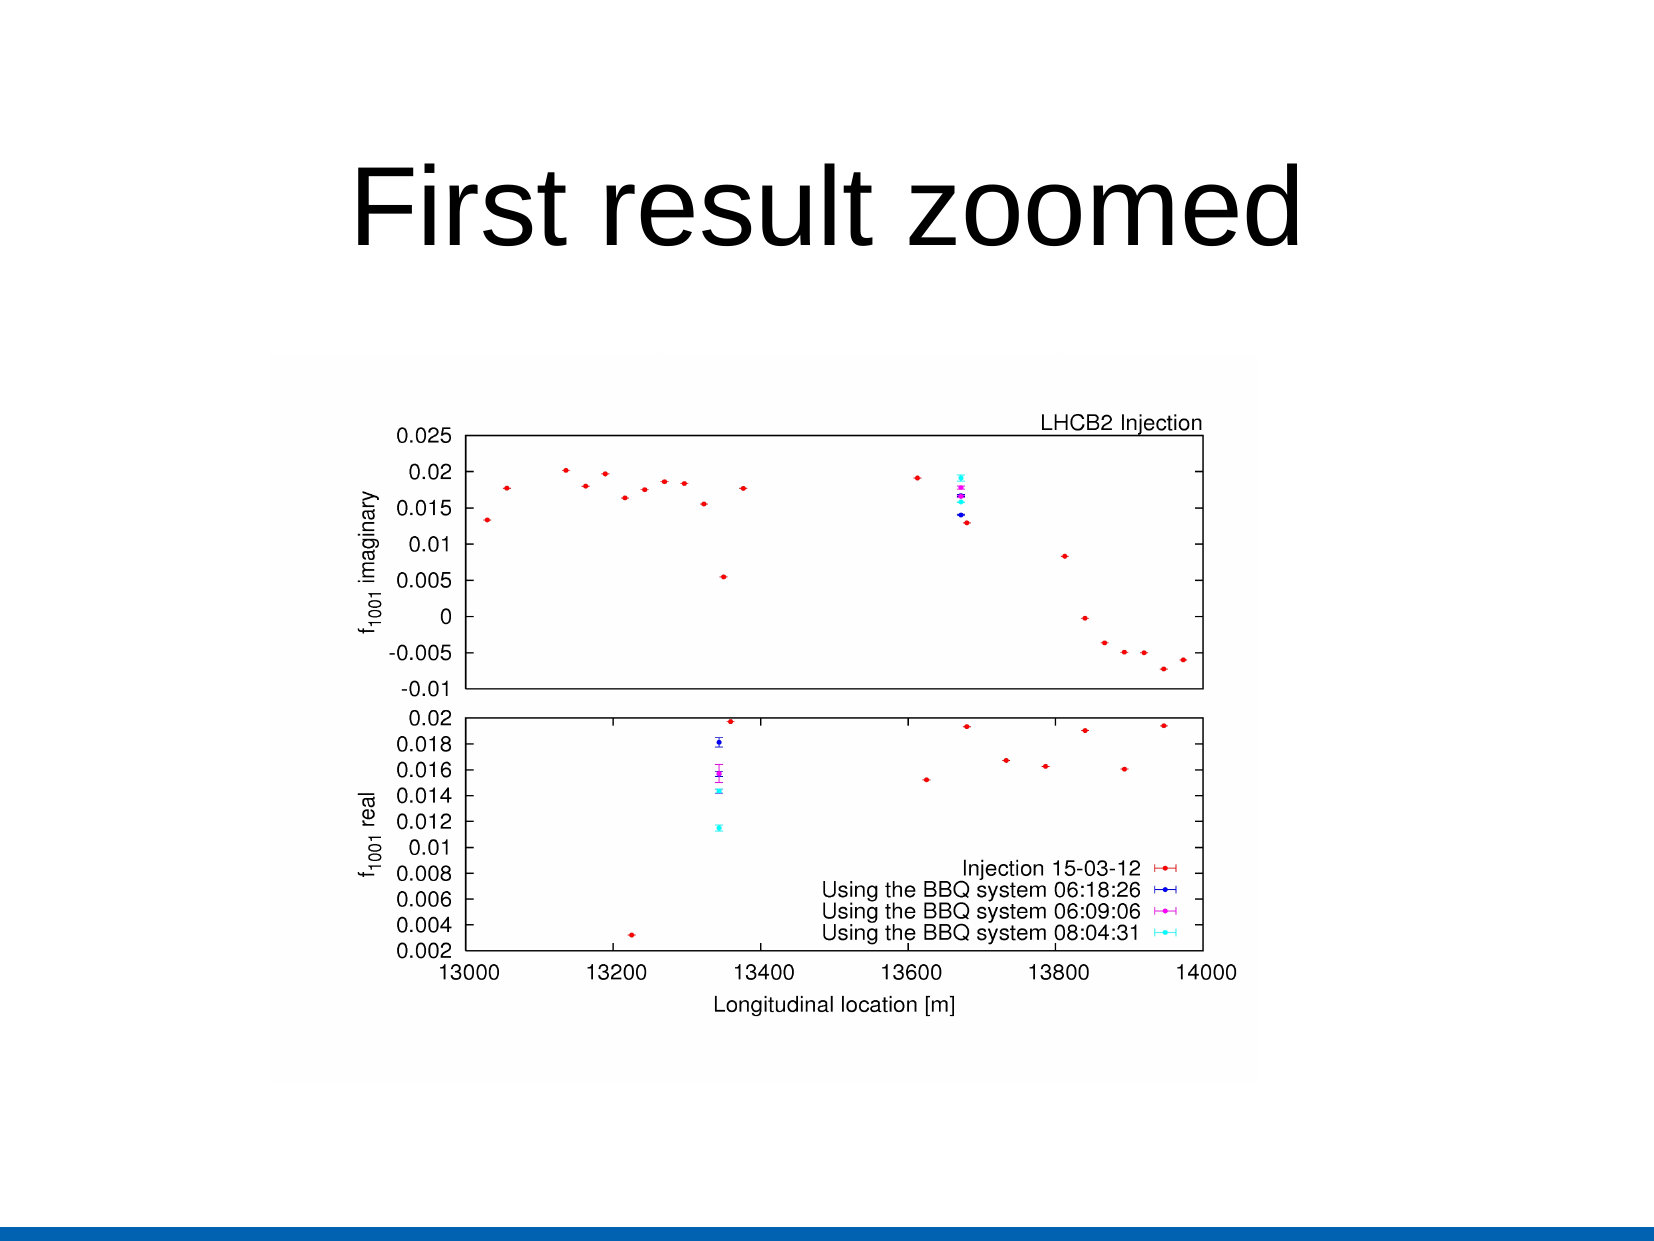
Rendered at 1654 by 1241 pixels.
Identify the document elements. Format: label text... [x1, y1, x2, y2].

picture [268, 354, 1257, 1084]
title First result zoomed [121, 110, 1534, 303]
